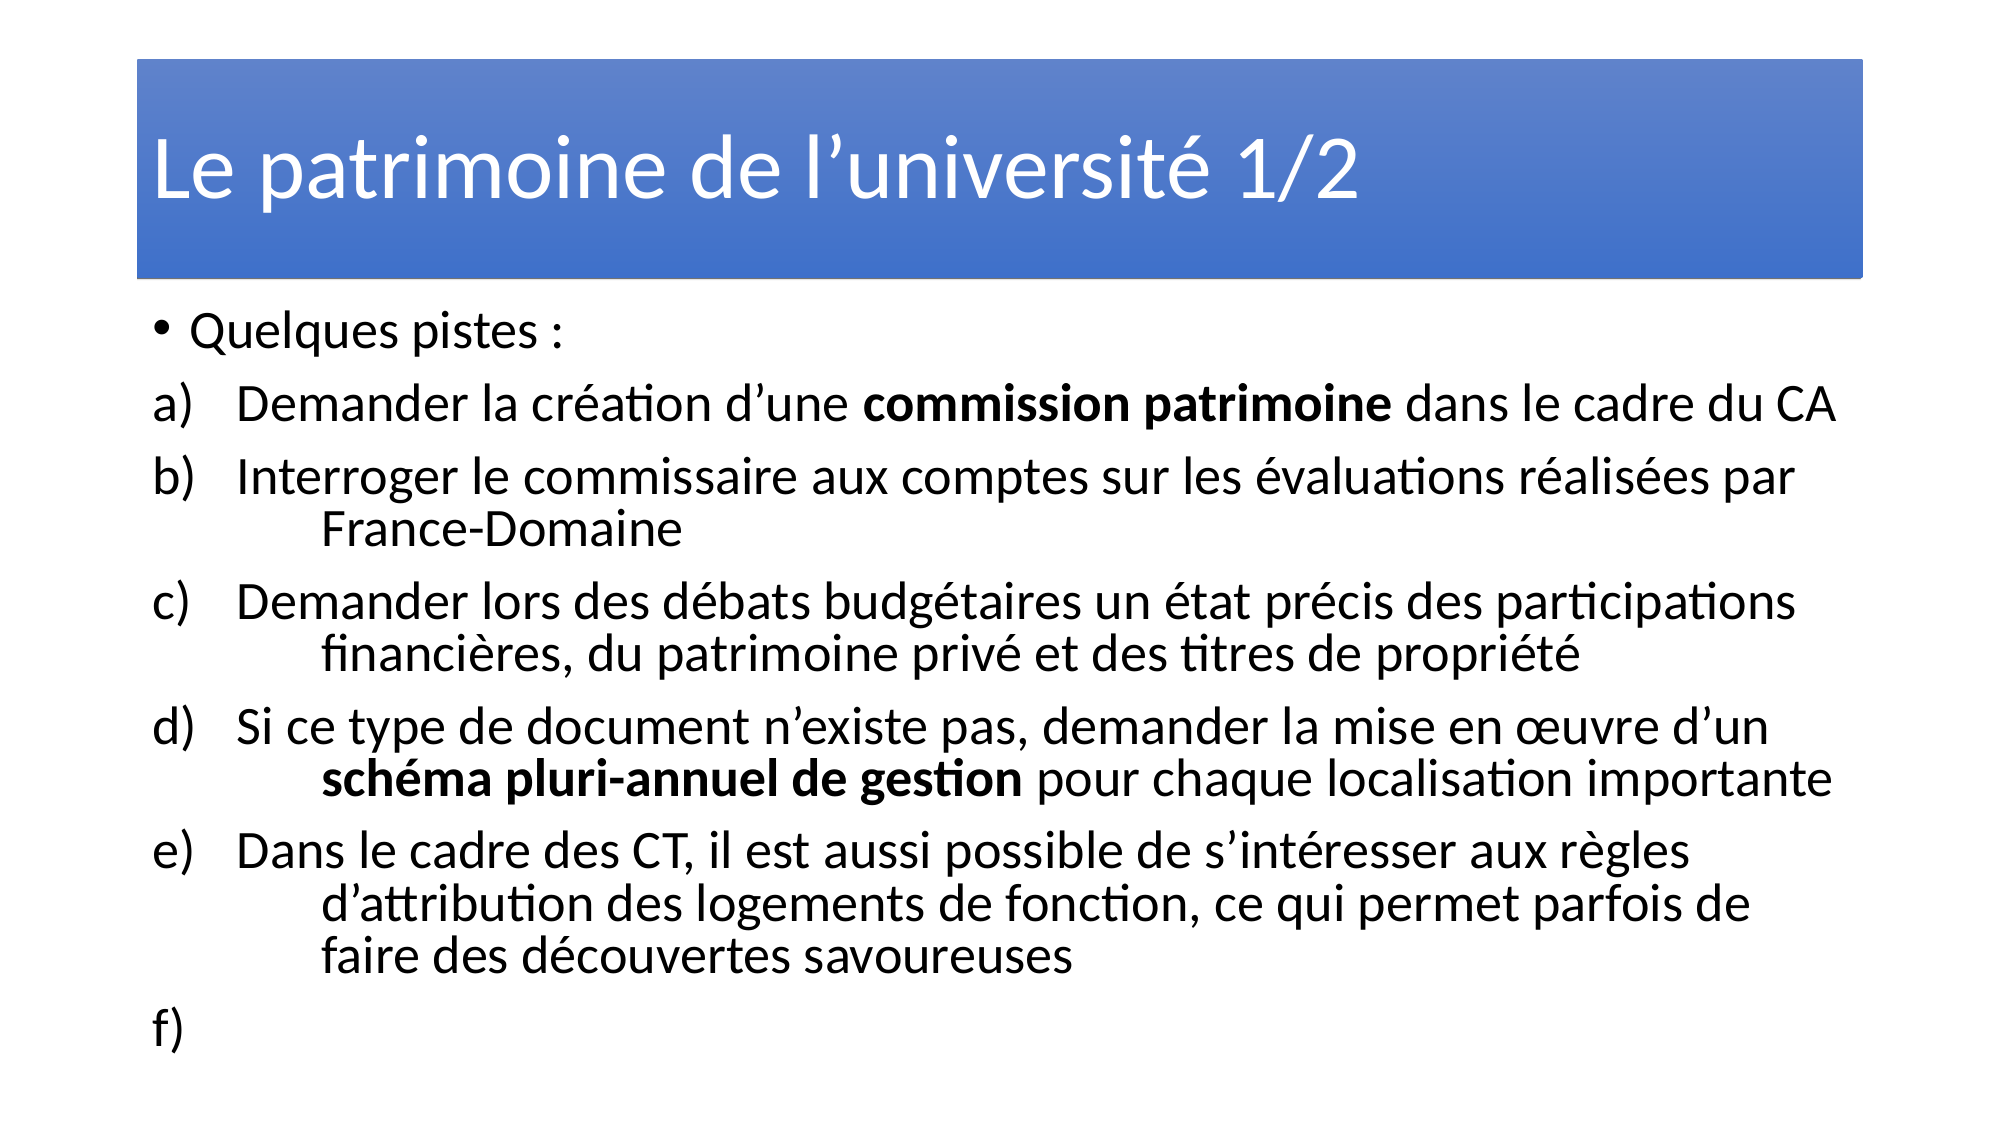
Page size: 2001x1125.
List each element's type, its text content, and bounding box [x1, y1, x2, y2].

title Le patrimoine de l’université 1/2 [137, 59, 1863, 278]
list Quelques pistes : Demander la création d’une commission patrimoine dans le cadre du CA Interroger le commissaire aux comptes sur les évaluations réalisées par France-Domaine Demander lors des débats budgétaires un état précis des participations financières, du patrimoine privé et des titres de propriété Si ce type de document n’existe pas, demander la mise en œuvre d’un schéma pluri-annuel de gestion pour chaque localisation importante Dans le cadre des CT, il est aussi possible de s’intéresser aux règles d’attribution des logements de fonction, ce qui permet parfois de faire des découvertes savoureuses [137, 299, 1863, 1014]
